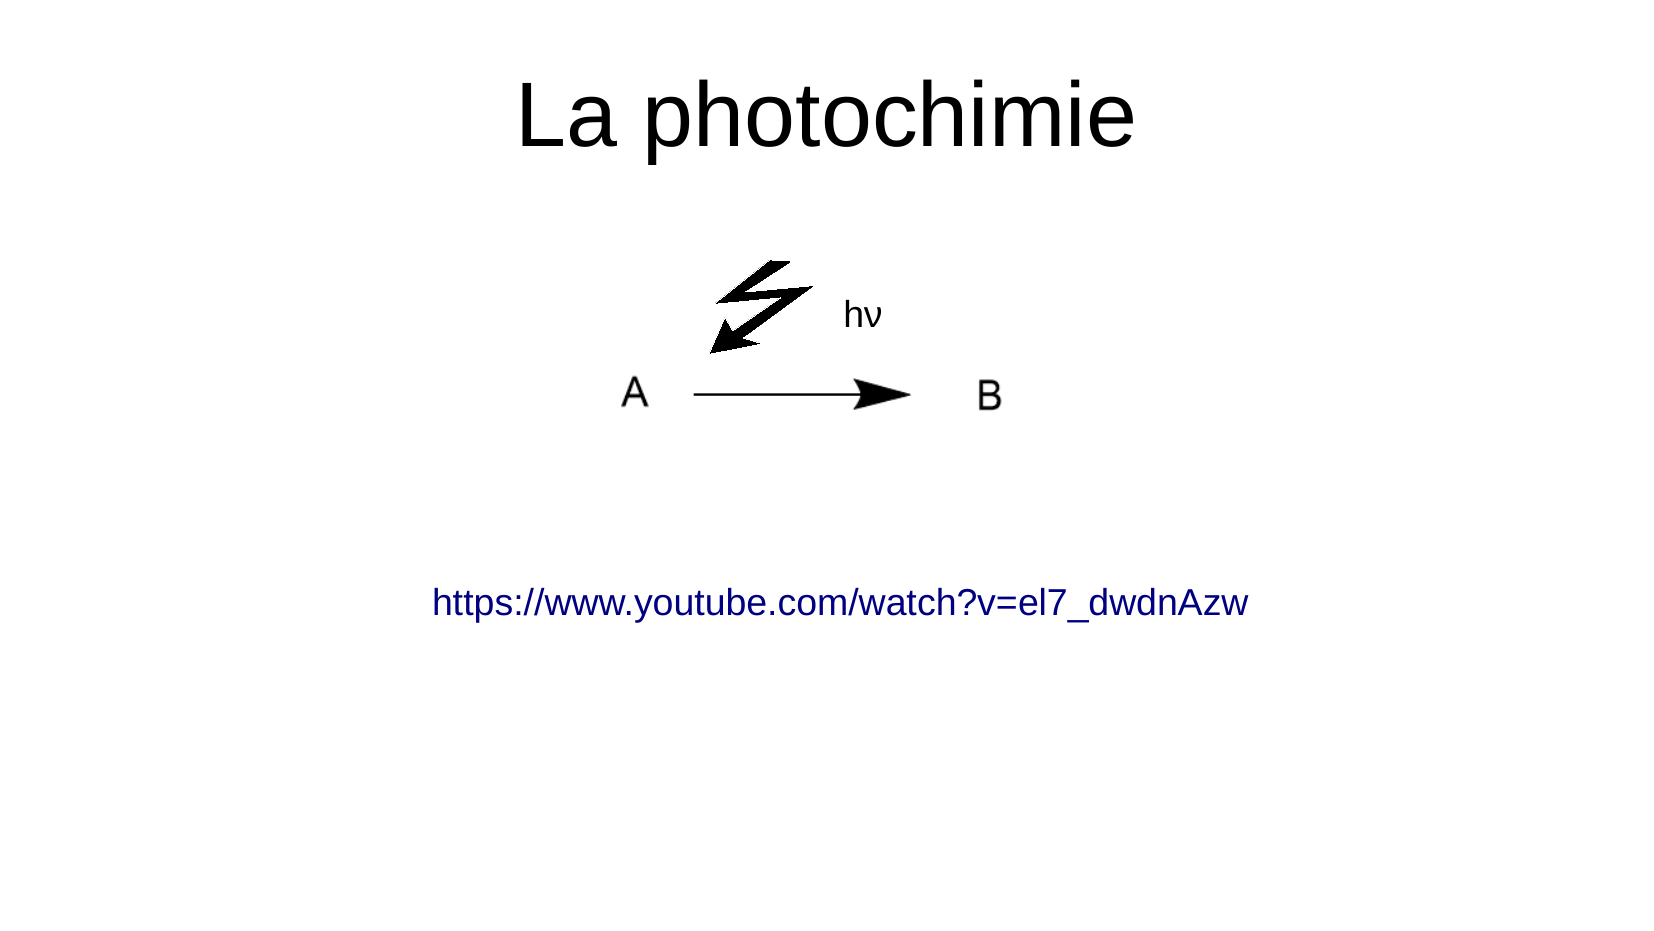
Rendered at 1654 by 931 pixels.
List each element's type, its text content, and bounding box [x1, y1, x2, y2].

picture [590, 318, 1073, 489]
text_box https://www.youtube.com/watch?v=el7_dwdnAzw [417, 574, 1264, 674]
picture [727, 318, 749, 329]
title La photochimie [82, 37, 1571, 193]
text_box hν [828, 285, 898, 343]
text_box [708, 259, 816, 355]
